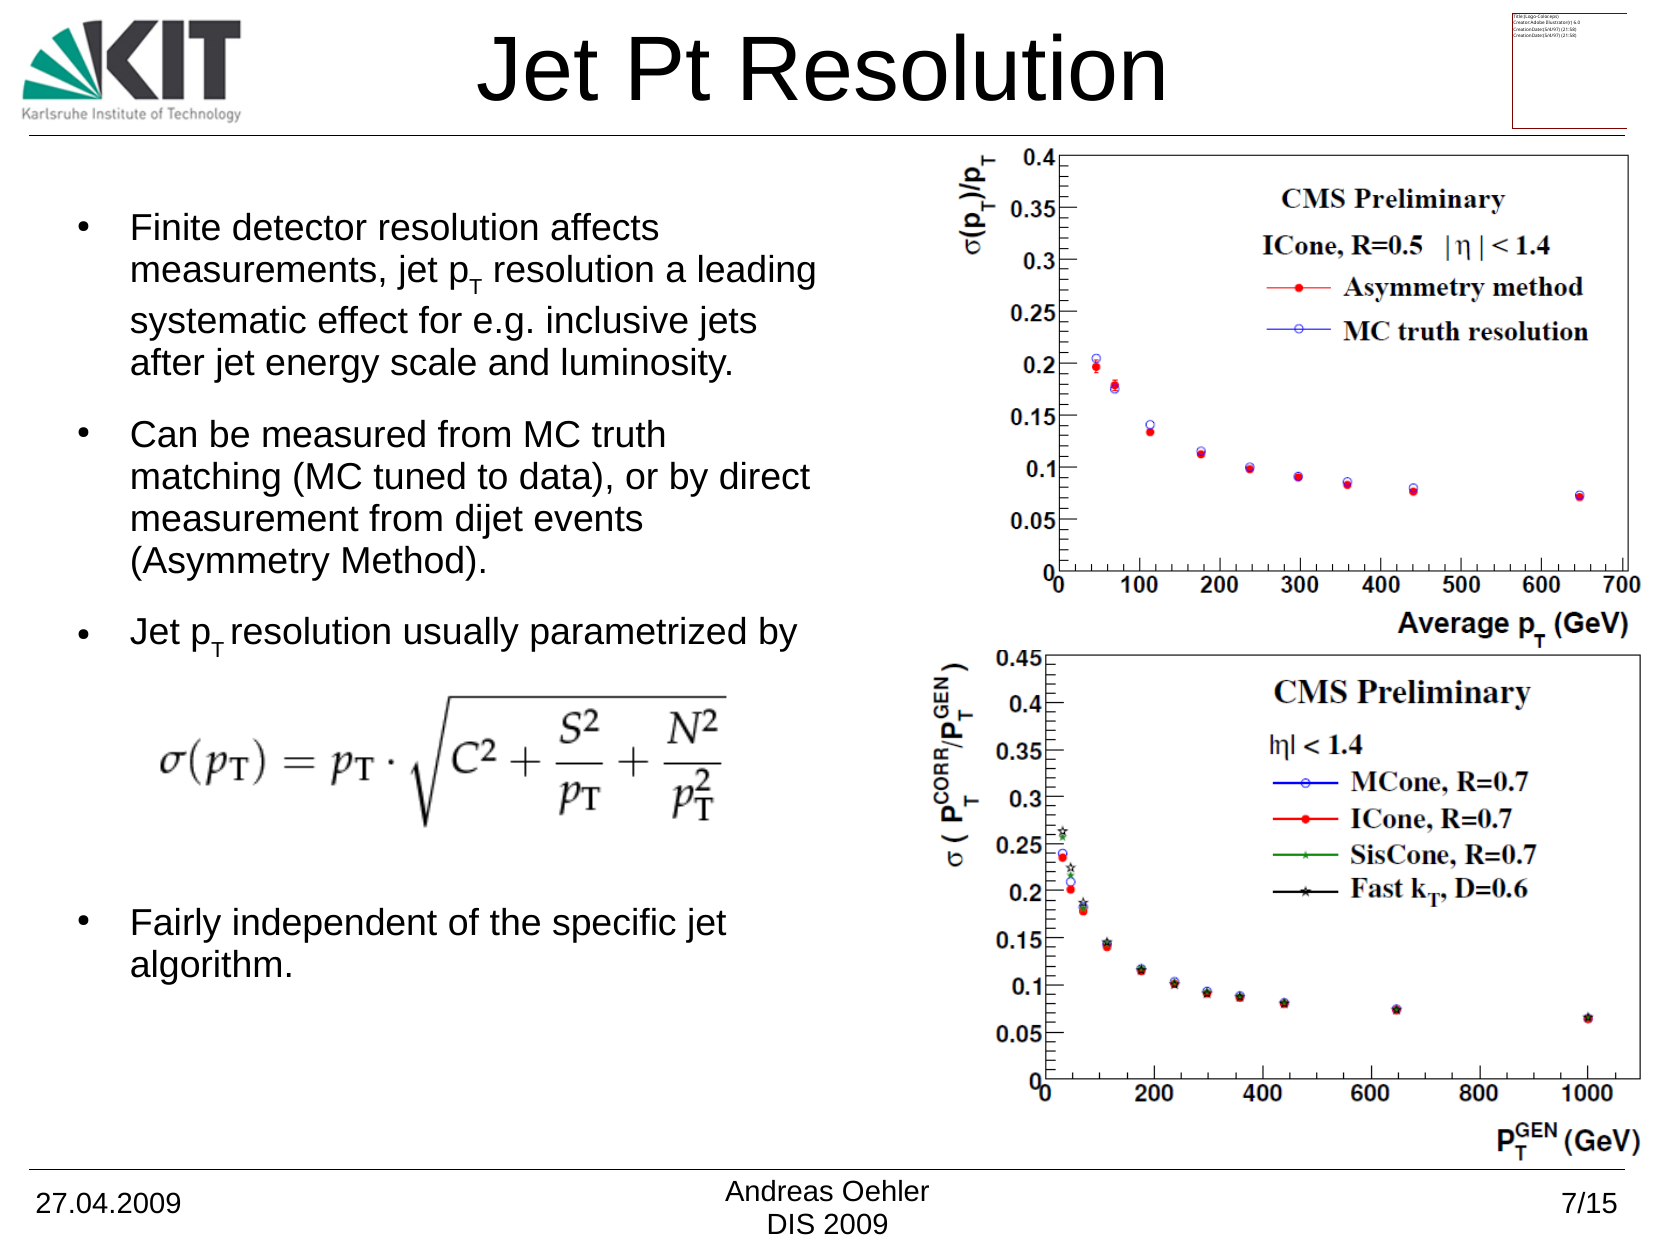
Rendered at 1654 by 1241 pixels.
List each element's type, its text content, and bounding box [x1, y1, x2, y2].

list Finite detector resolution affects measurements, jet pT resolution a leading systematic effect for e.g. inclusive jets after jet energy scale and luminosity. Can be measured from MC truth matching (MC tuned to data), or by direct measurement from dijet events (Asymmetry Method). Jet pT resolution usually parametrized by Fairly independent of the specific jet algorithm. [59, 206, 827, 1152]
picture [11, 15, 251, 128]
title Jet Pt Resolution [82, 17, 1565, 121]
picture [147, 679, 739, 847]
picture [932, 141, 1649, 1164]
